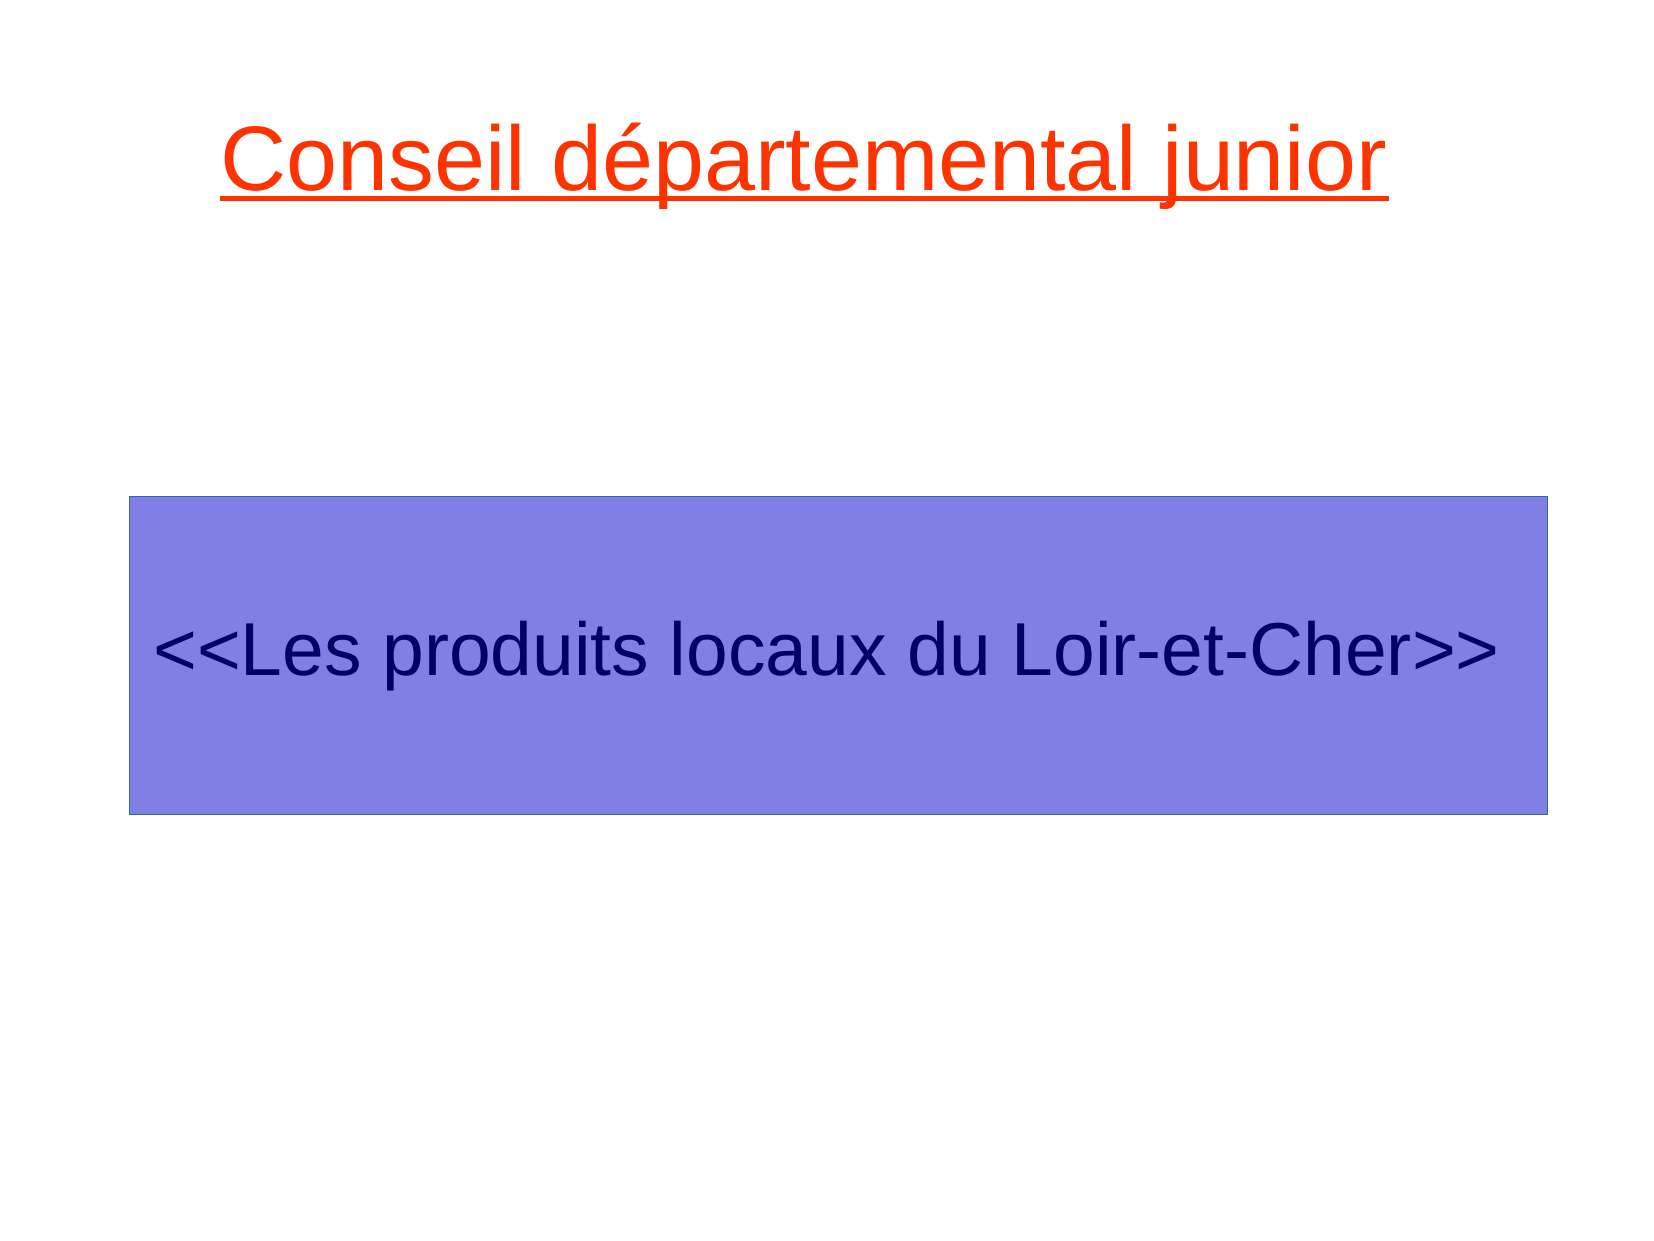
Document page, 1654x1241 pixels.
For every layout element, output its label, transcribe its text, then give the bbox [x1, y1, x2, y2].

text_box [129, 496, 1548, 815]
subtitle <<Les produits locaux du Loir-et-Cher>> [82, 290, 1571, 1010]
title Conseil départemental junior [73, 55, 1562, 263]
